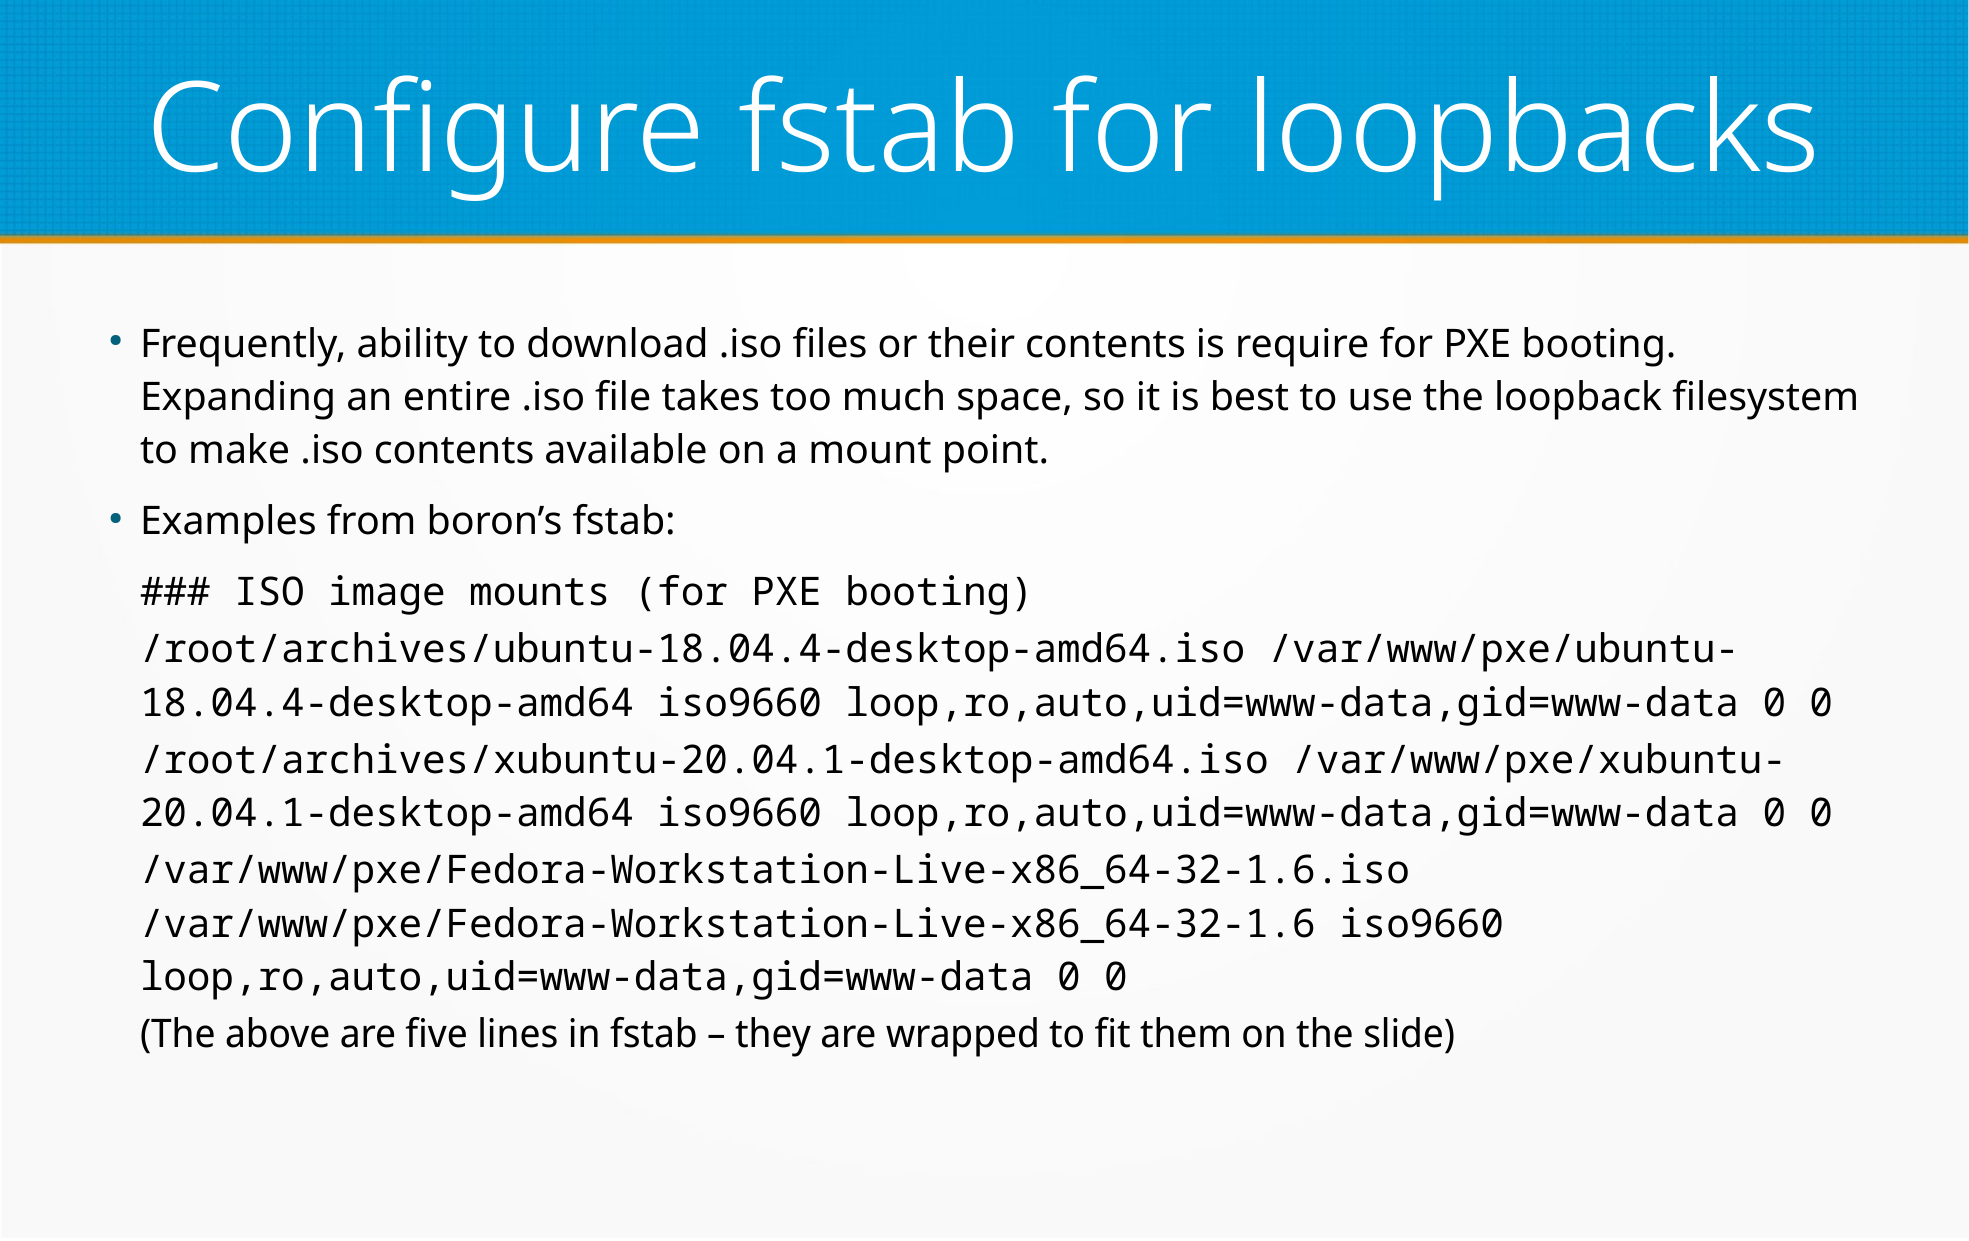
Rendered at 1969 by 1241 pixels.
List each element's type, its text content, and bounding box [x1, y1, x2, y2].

picture [0, 233, 1969, 1241]
list Frequently, ability to download .iso files or their contents is require for PXE booting. Expanding an entire .iso file takes too much space, so it is best to use the loopback filesystem to make .iso contents available on a mount point. Examples from boron’s fstab: ### ISO image mounts (for PXE booting) /root/archives/ubuntu-18.04.4-desktop-amd64.iso /var/www/pxe/ubuntu-18.04.4-desktop-amd64 iso9660 loop,ro,auto,uid=www-data,gid=www-data 0 0 /root/archives/xubuntu-20.04.1-desktop-amd64.iso /var/www/pxe/xubuntu-20.04.1-desktop-amd64 iso9660 loop,ro,auto,uid=www-data,gid=www-data 0 0 /var/www/pxe/Fedora-Workstation-Live-x86_64-32-1.6.iso /var/www/pxe/Fedora-Workstation-Live-x86_64-32-1.6 iso9660 loop,ro,auto,uid=www-data,gid=www-data 0 0 (The above are five lines in fstab – they are wrapped to fit them on the slide) [98, 315, 1861, 1081]
title Configure fstab for loopbacks [98, 19, 1870, 227]
